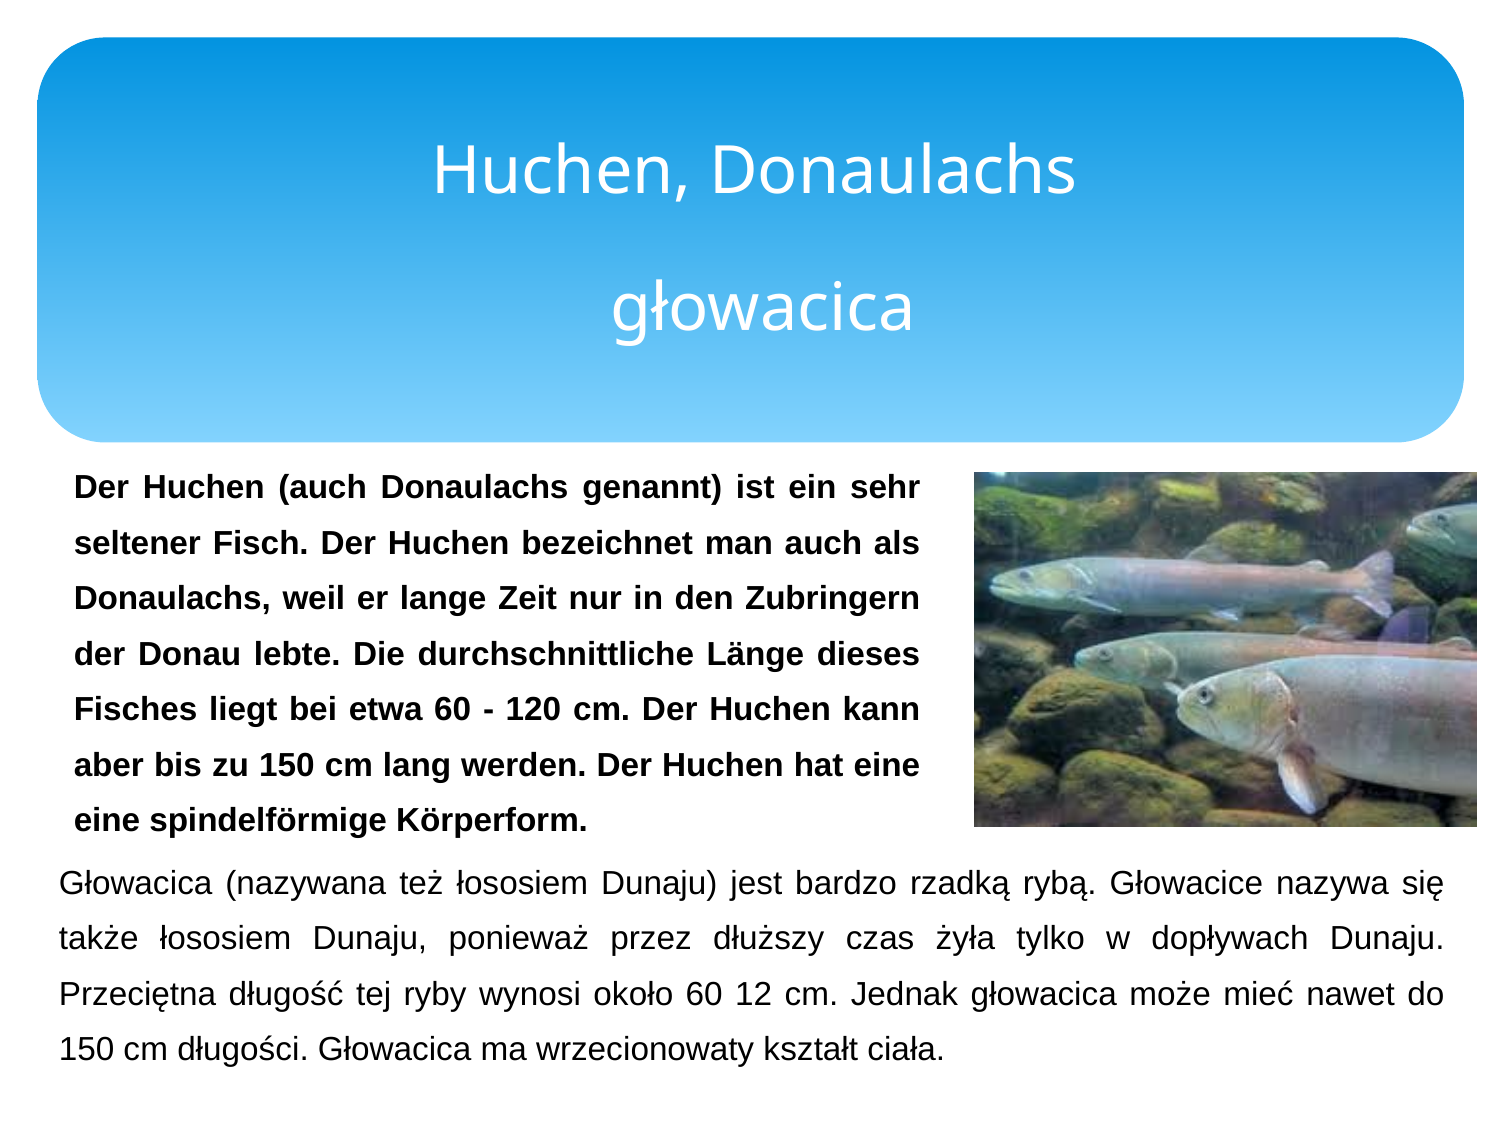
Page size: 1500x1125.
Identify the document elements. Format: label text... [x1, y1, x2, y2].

picture [974, 472, 1477, 827]
text_box Der Huchen (auch Donaulachs genannt) ist ein sehr seltener Fisch. Der Huchen bezeichnet man auch als Donaulachs, weil er lange Zeit nur in den Zubringern der Donau lebte. Die durchschnittliche Länge dieses Fisches liegt bei etwa 60 - 120 cm. Der Huchen kann aber bis zu 150 cm lang werden. Der Huchen hat eine eine spindelförmige Körperform. [59, 442, 945, 1034]
subtitle Głowacica (nazywana też łososiem Dunaju) jest bardzo rzadką rybą. Głowacice nazywa się także łososiem Dunaju, ponieważ przez dłuższy czas żyła tylko w dopływach Dunaju. Przeciętna długość tej ryby wynosi około 60 12 cm. Jednak głowacica może mieć nawet do 150 cm długości. Głowacica ma wrzecionowaty kształt ciała. [59, 738, 1447, 1083]
title Huchen, Donaulachs głowacica [88, 111, 1439, 316]
